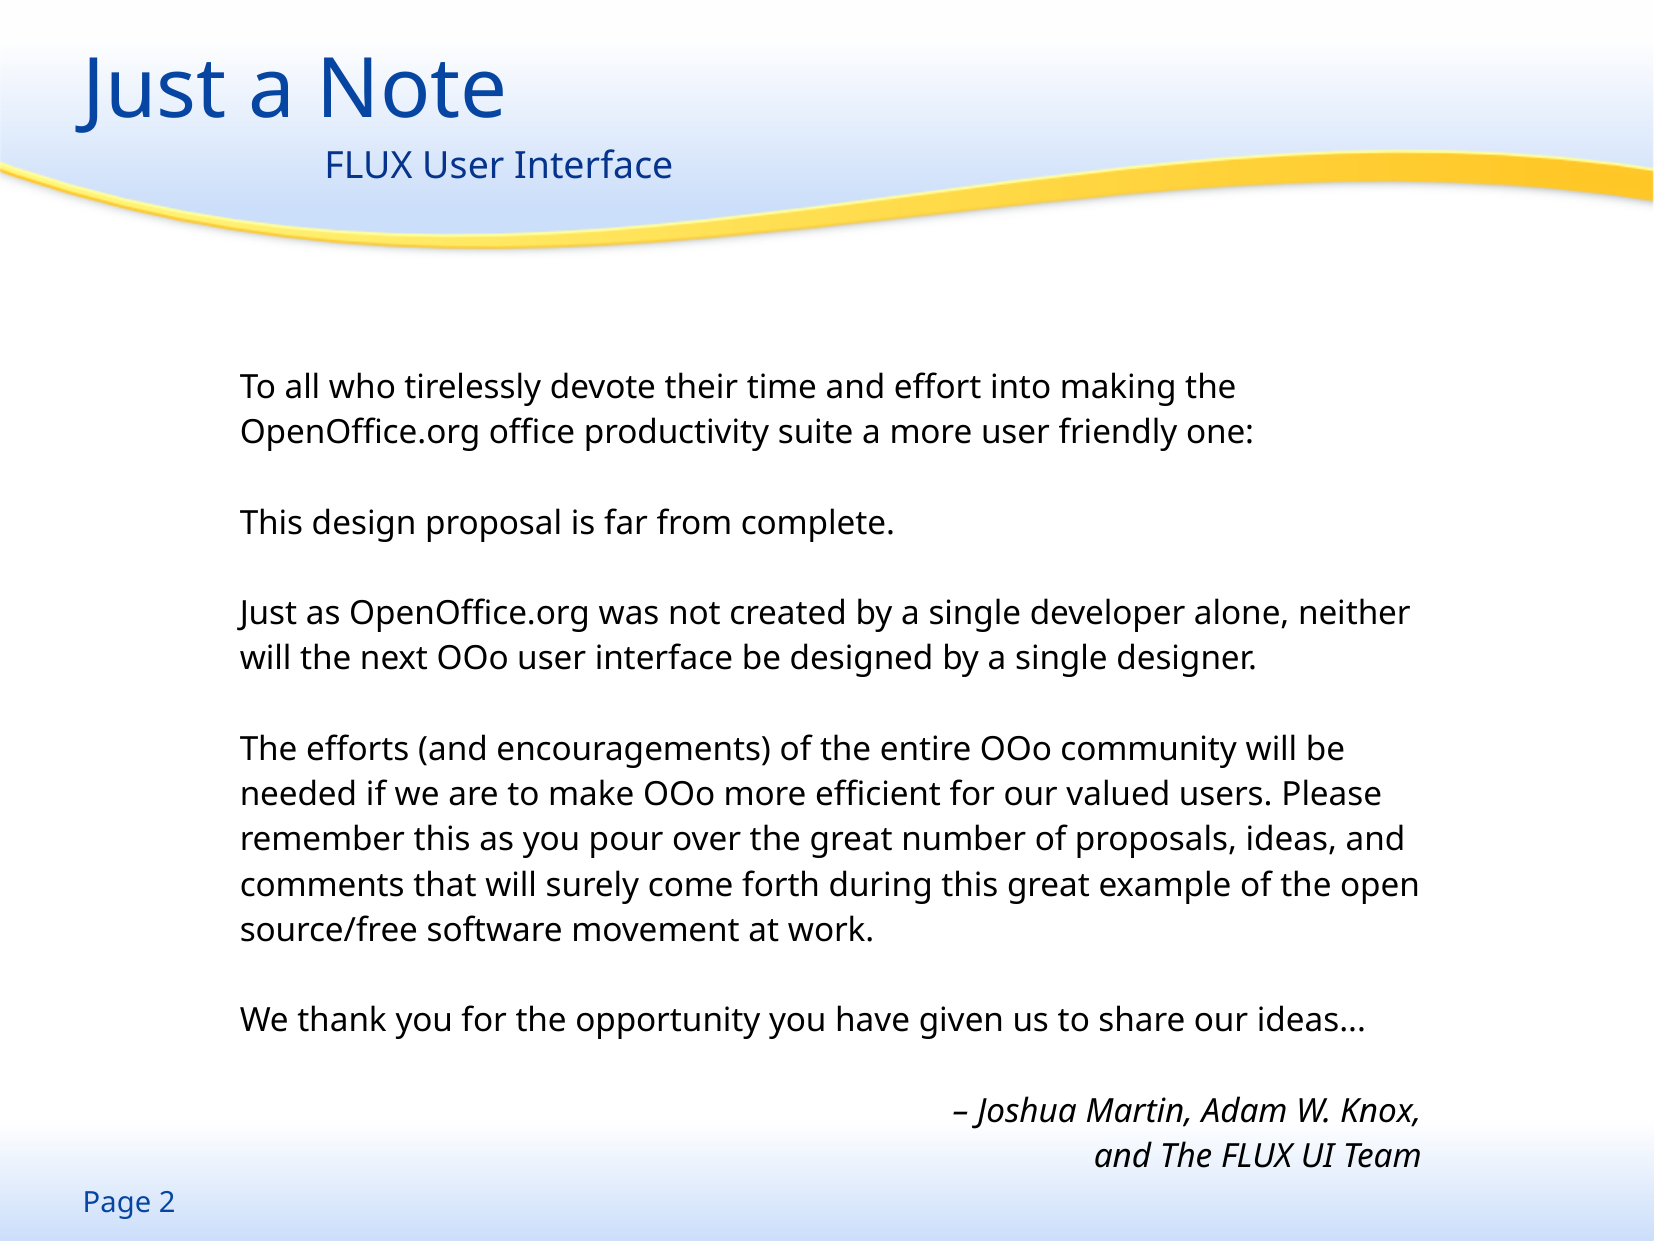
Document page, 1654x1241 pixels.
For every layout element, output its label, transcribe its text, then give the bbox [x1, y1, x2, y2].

picture [0, 0, 1654, 259]
text_box FLUX User Interface [82, 134, 916, 195]
text_box To all who tirelessly devote their time and effort into making the OpenOffice.org office productivity suite a more user friendly one: This design proposal is far from complete. Just as OpenOffice.org was not created by a single developer alone, neither will the next OOo user interface be designed by a single designer. The efforts (and encouragements) of the entire OOo community will be needed if we are to make OOo more efficient for our valued users. Please remember this as you pour over the great number of proposals, ideas, and comments that will surely come forth during this great example of the open source/free software movement at work. We thank you for the opportunity you have given us to share our ideas... – Joshua Martin, Adam W. Knox, and The FLUX UI Team [225, 355, 1463, 1090]
title Just a Note [82, 23, 1565, 148]
